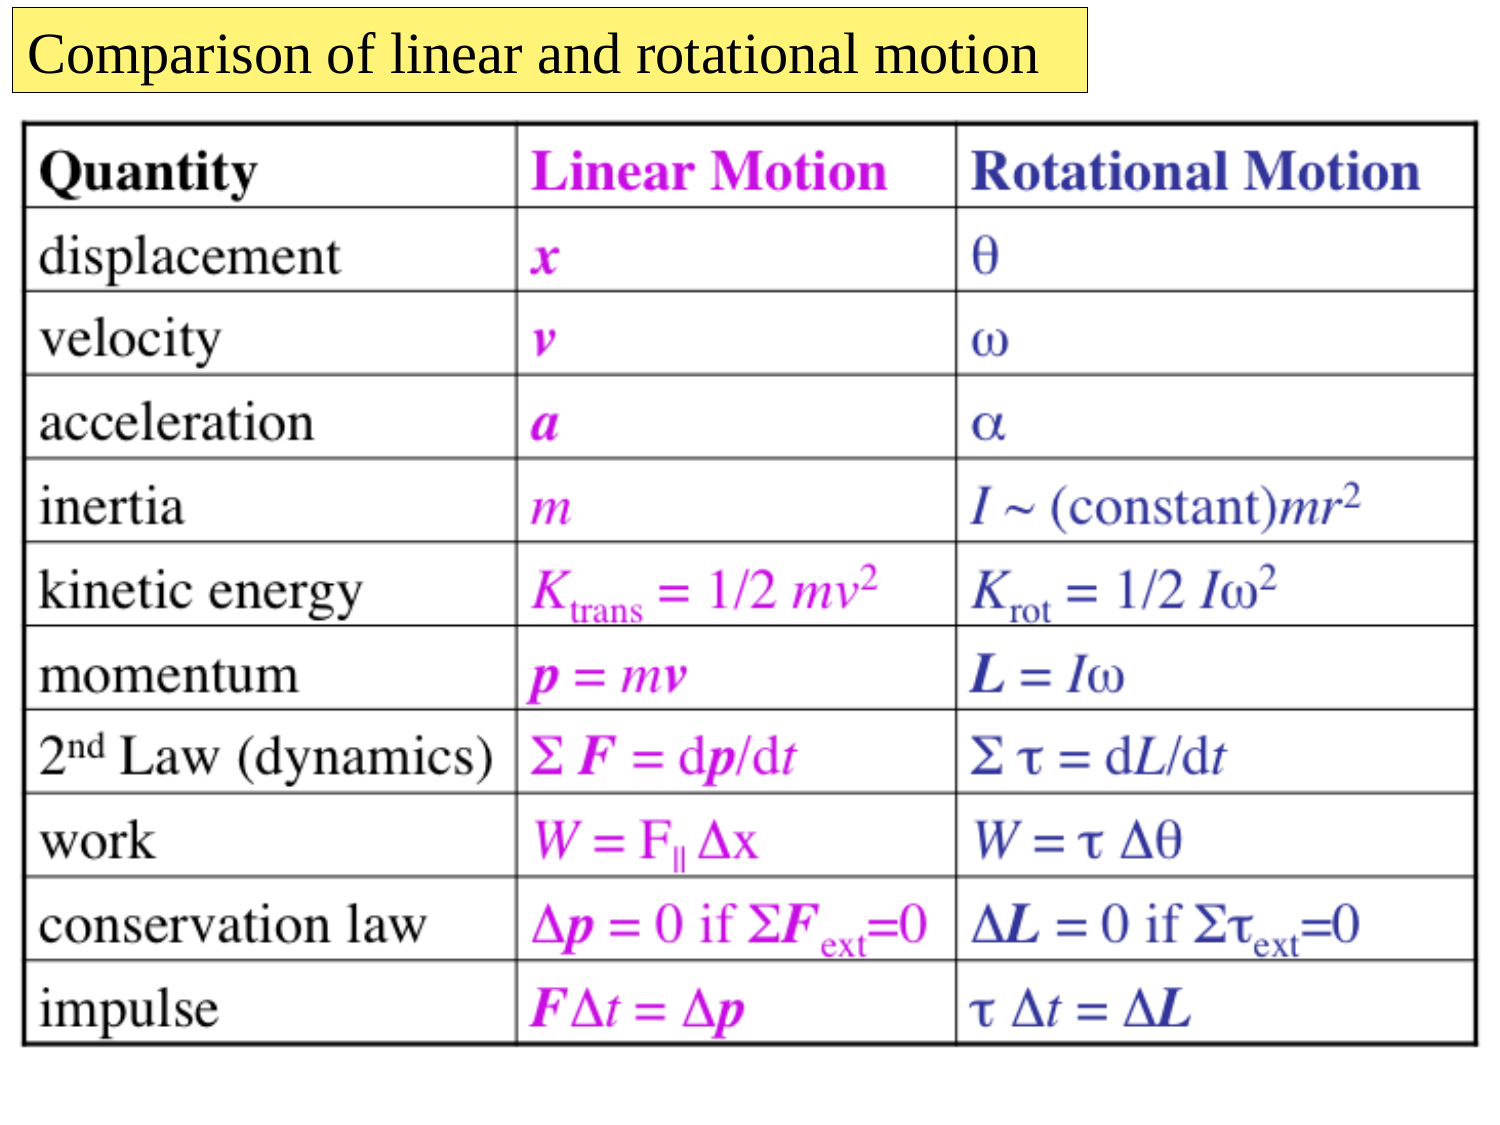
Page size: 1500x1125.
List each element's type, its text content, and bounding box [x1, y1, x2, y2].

picture [0, 100, 1500, 1070]
title Comparison of linear and rotational motion [12, 7, 1088, 93]
